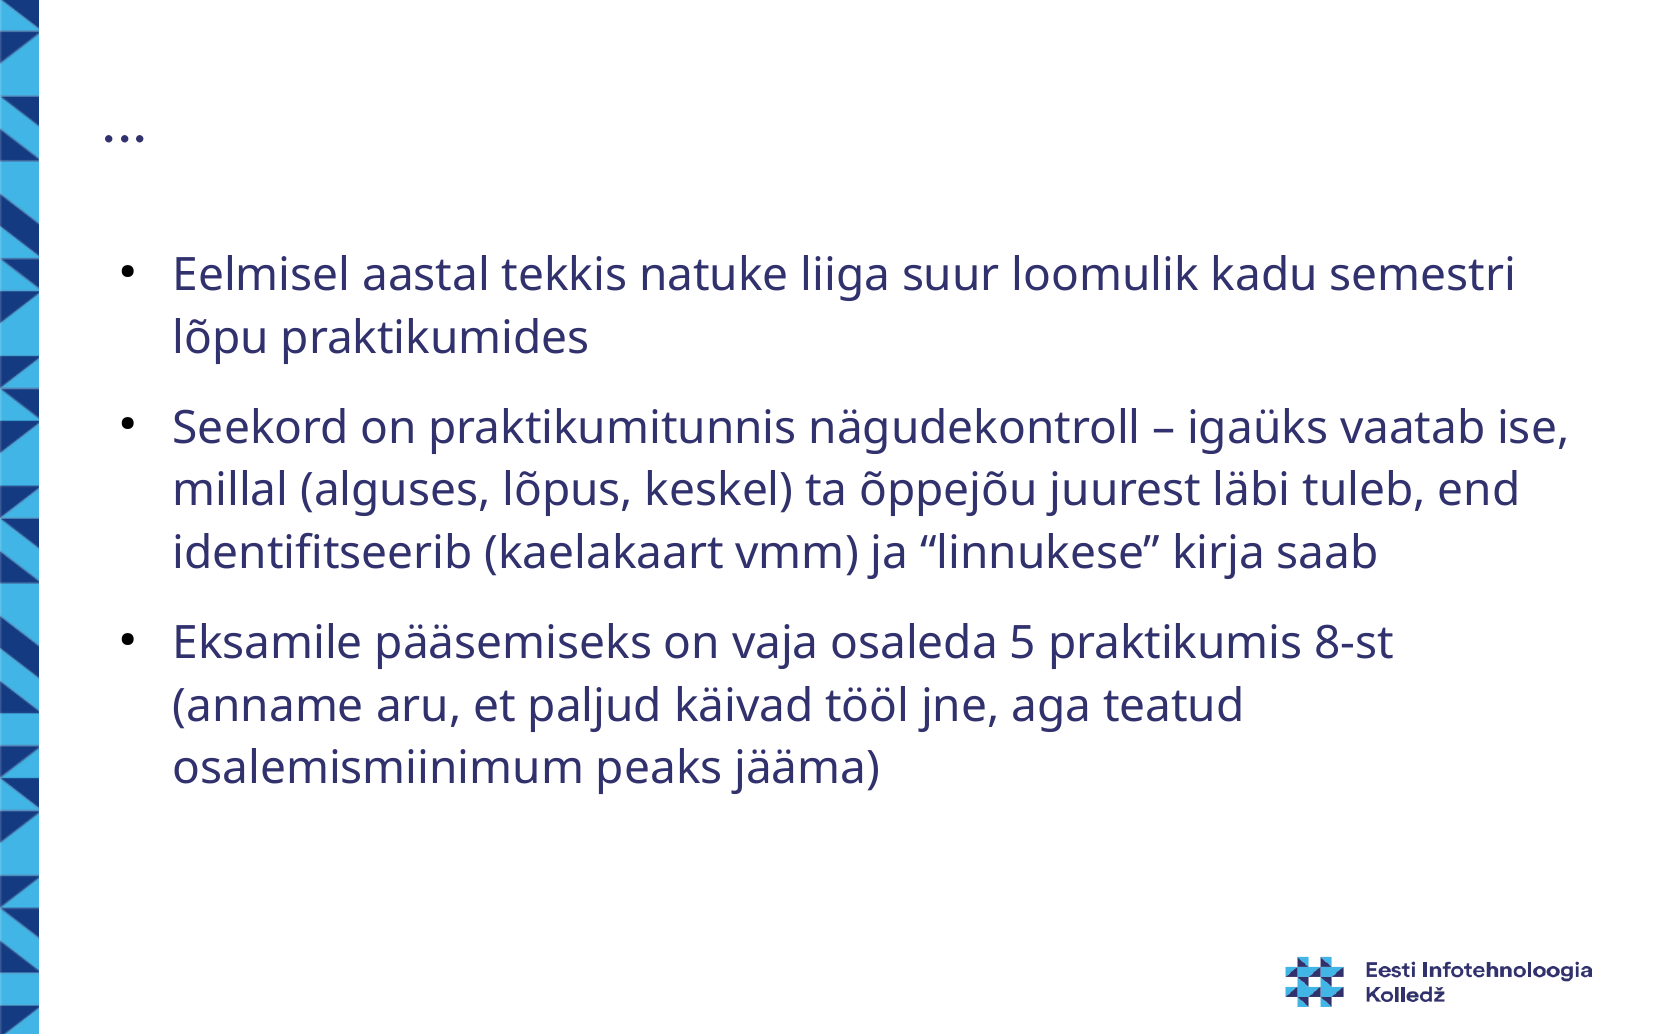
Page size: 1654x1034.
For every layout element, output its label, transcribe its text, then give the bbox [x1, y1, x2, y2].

list Eelmisel aastal tekkis natuke liiga suur loomulik kadu semestri lõpu praktikumides Seekord on praktikumitunnis nägudekontroll – igaüks vaatab ise, millal (alguses, lõpus, keskel) ta õppejõu juurest läbi tuleb, end identifitseerib (kaelakaart vmm) ja “linnukese” kirja saab Eksamile pääsemiseks on vaja osaleda 5 praktikumis 8-st (anname aru, et paljud käivad tööl jne, aga teatud osalemismiinimum peaks jääma) [101, 241, 1591, 924]
title ... [101, 41, 1224, 214]
